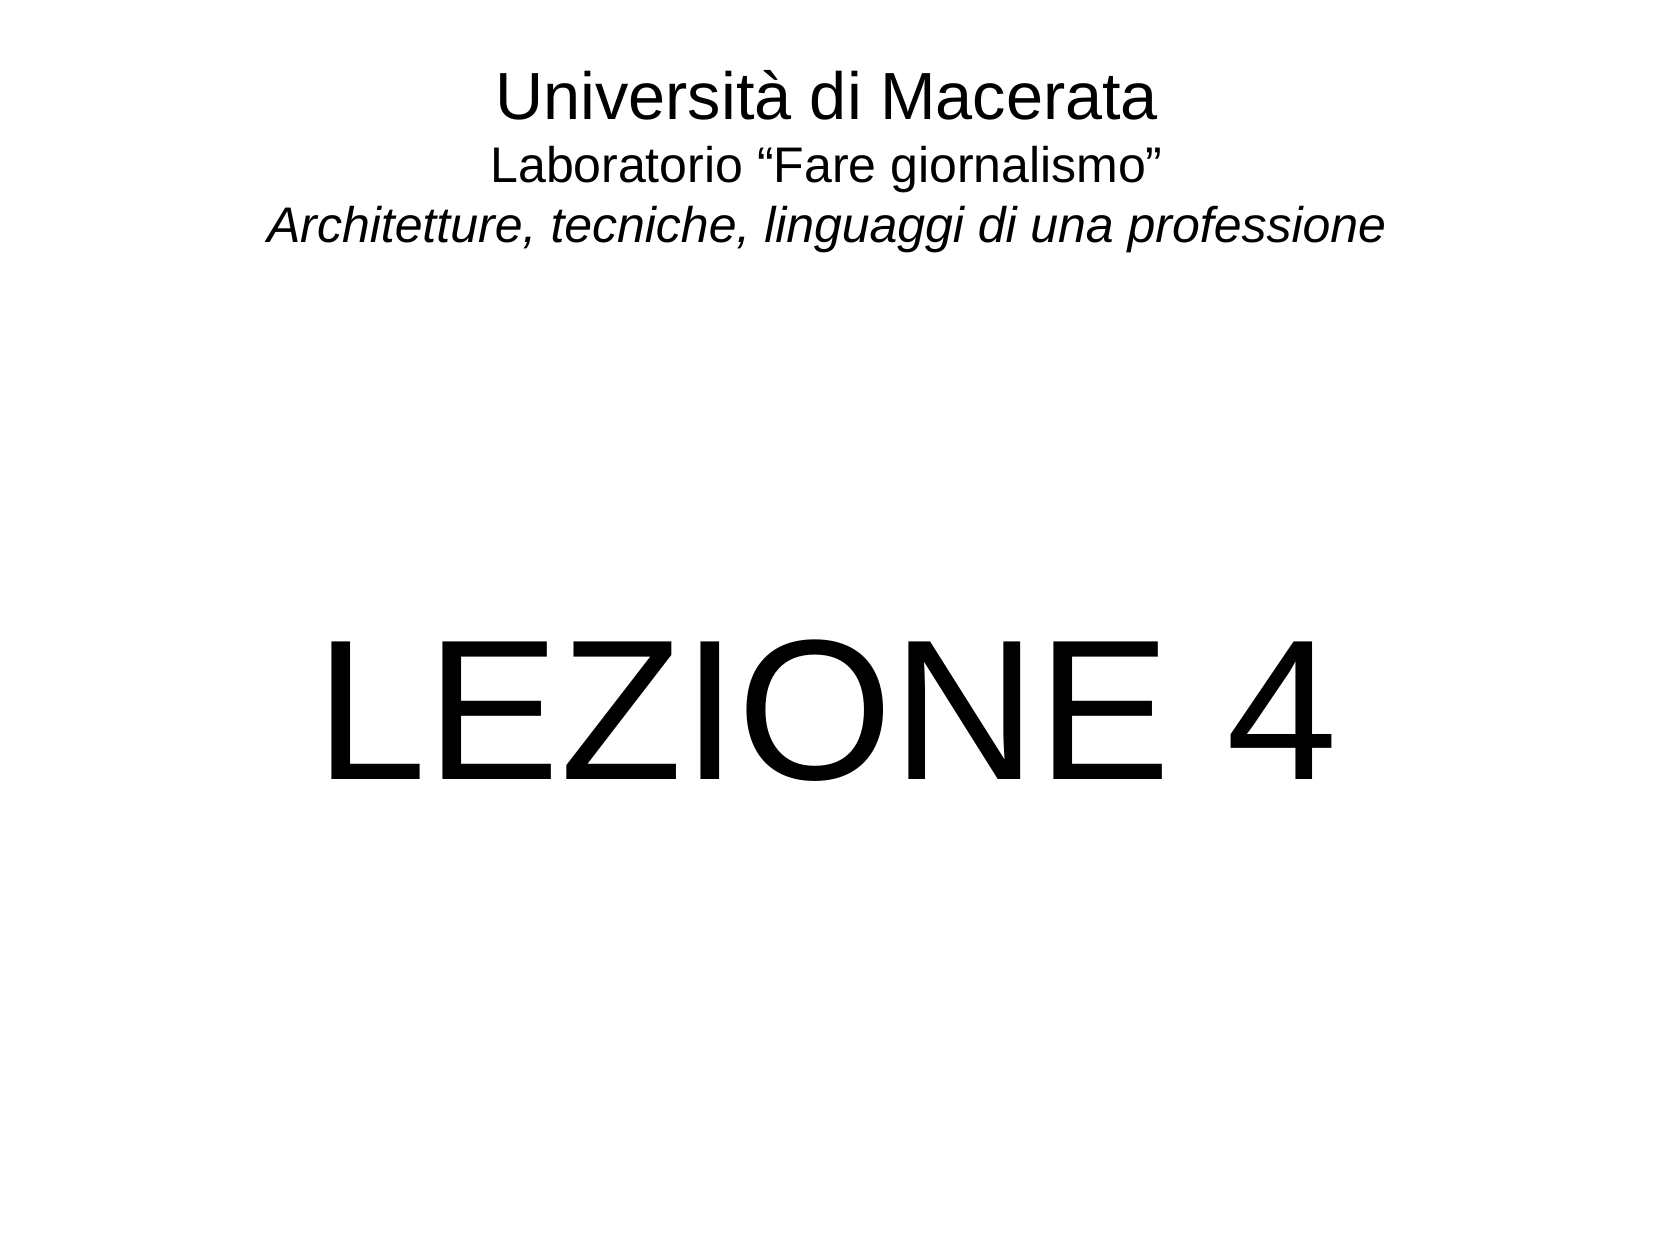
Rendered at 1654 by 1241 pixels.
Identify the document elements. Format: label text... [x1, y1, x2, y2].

title Università di Macerata Laboratorio “Fare giornalismo” Architetture, tecniche, linguaggi di una professione [82, 49, 1571, 257]
subtitle LEZIONE 4 [82, 290, 1571, 1109]
